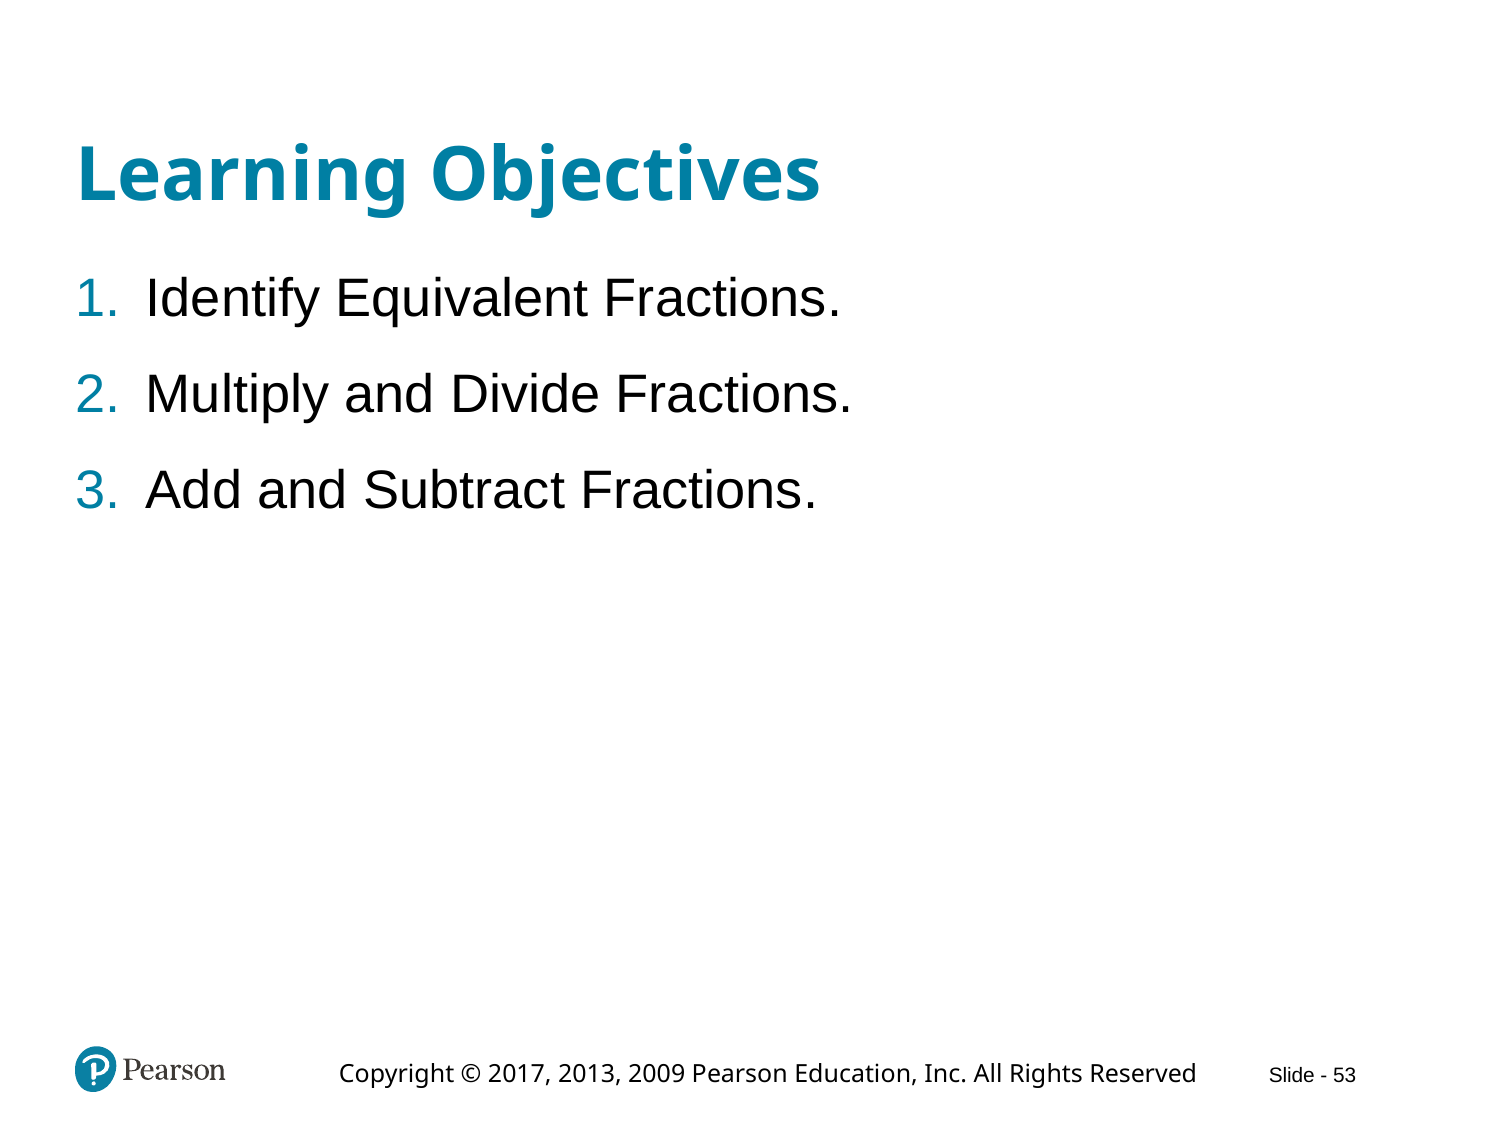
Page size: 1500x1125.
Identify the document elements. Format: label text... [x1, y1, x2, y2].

list Identify Equivalent Fractions. Multiply and Divide Fractions. Add and Subtract Fractions. [75, 262, 1425, 813]
title Learning Objectives [75, 35, 1425, 216]
